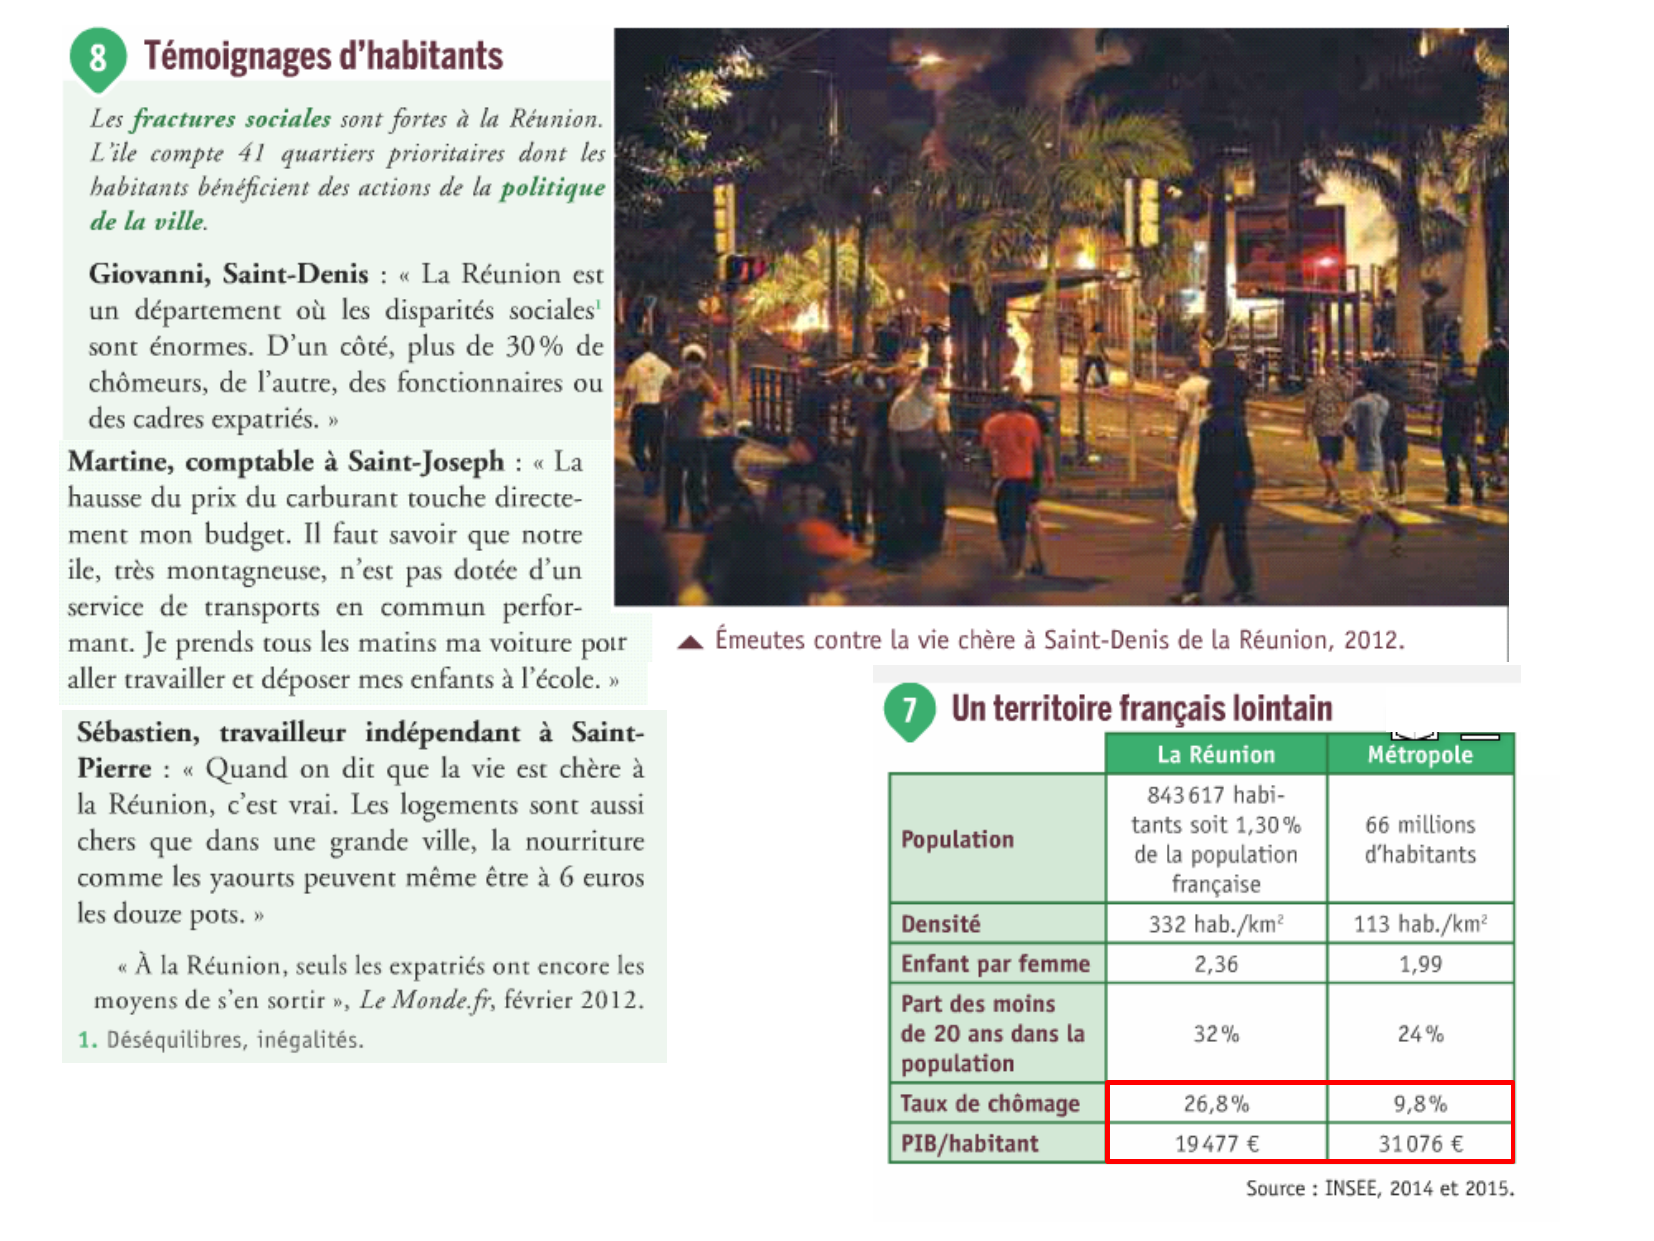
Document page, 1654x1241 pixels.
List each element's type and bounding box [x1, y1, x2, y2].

picture [59, 25, 1601, 1222]
